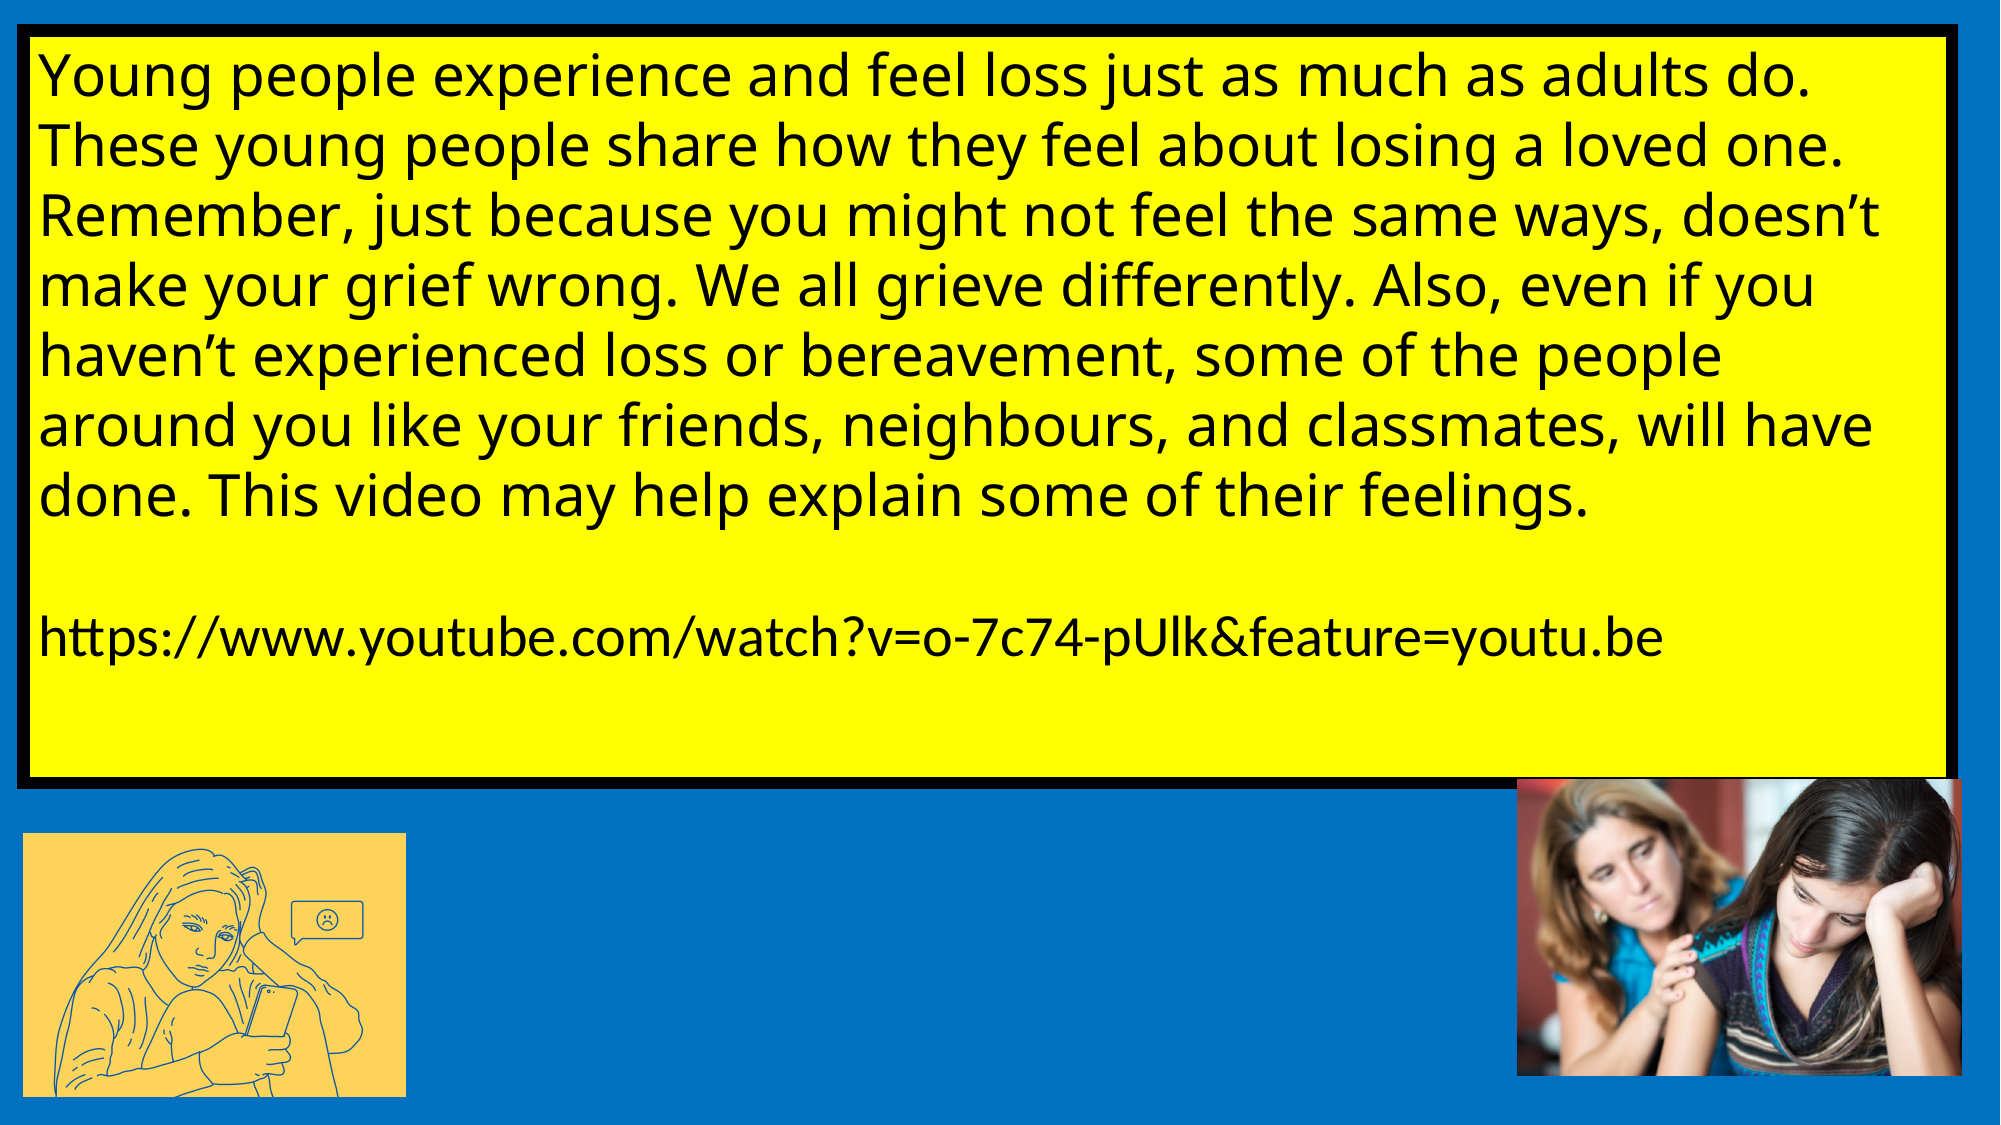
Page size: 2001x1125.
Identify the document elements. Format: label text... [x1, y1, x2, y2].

text_box Young people experience and feel loss just as much as adults do. These young people share how they feel about losing a loved one. Remember, just because you might not feel the same ways, doesn’t make your grief wrong. We all grieve differently. Also, even if you haven’t experienced loss or bereavement, some of the people around you like your friends, neighbours, and classmates, will have done. This video may help explain some of their feelings. https://www.youtube.com/watch?v=o-7c74-pUlk&feature=youtu.be [23, 30, 1953, 783]
picture [1517, 779, 1962, 1076]
picture [23, 833, 406, 1097]
